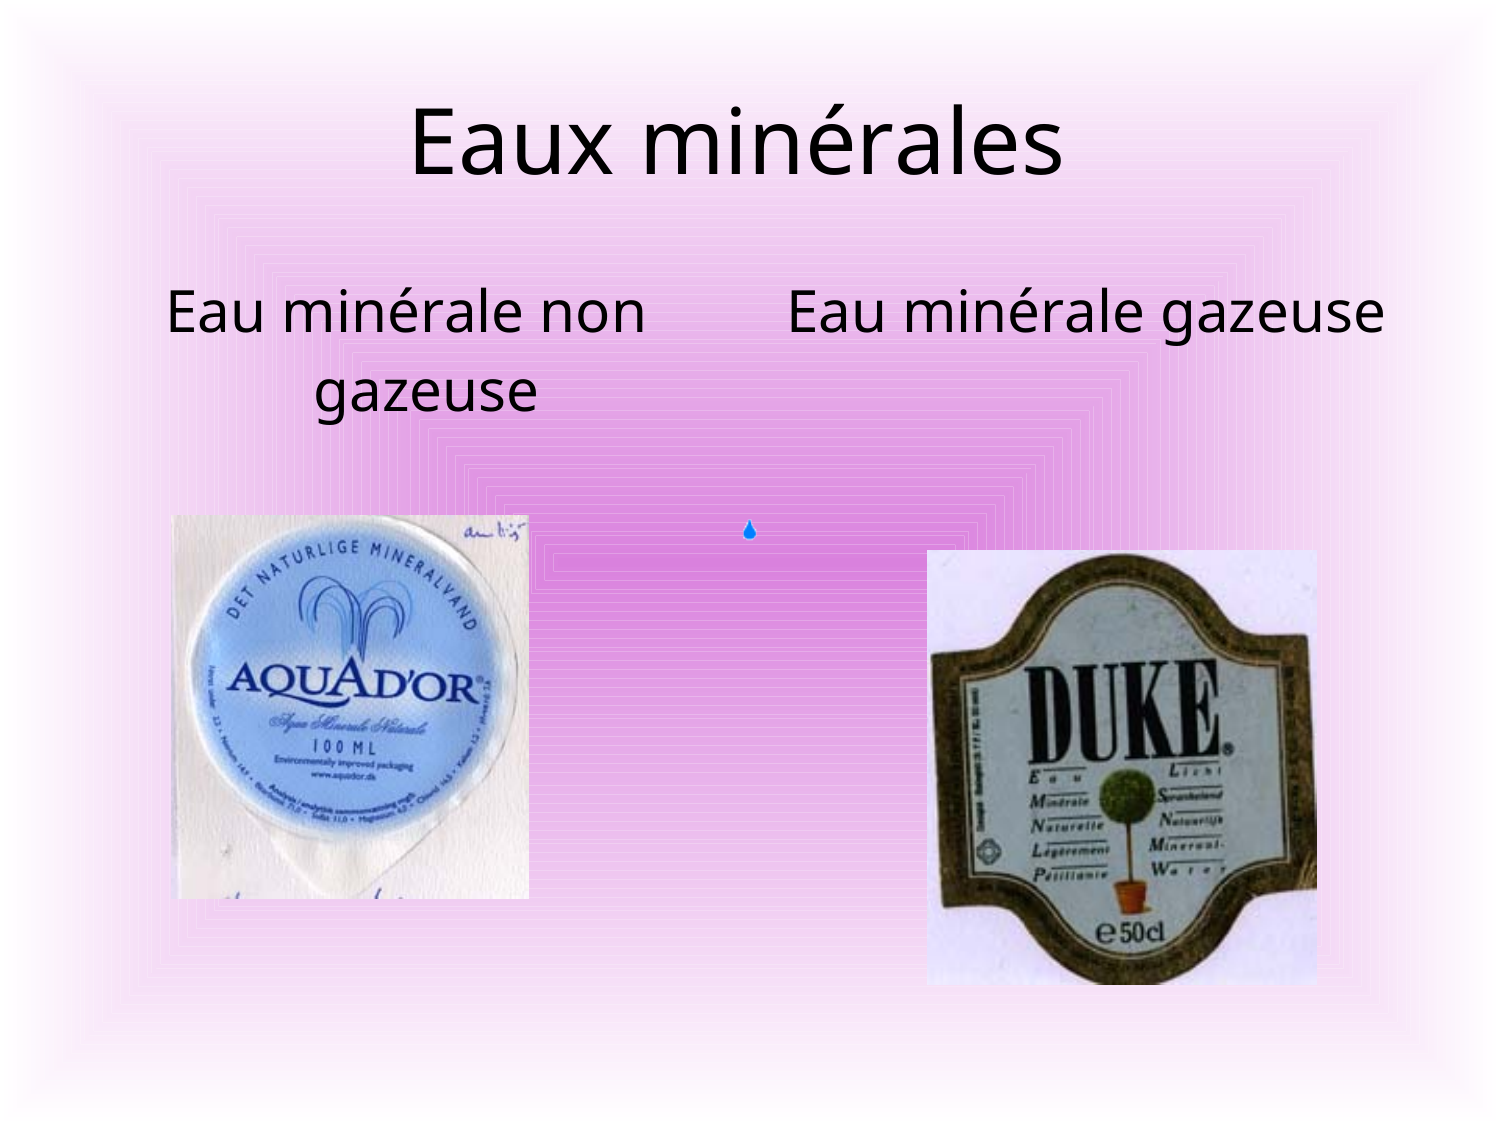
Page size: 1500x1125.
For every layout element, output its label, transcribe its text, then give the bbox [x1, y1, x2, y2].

list Eau minérale non gazeuse [75, 262, 738, 1006]
picture [710, 515, 790, 610]
text_box [927, 550, 1317, 985]
title Eaux minérales [75, 45, 1426, 233]
list Eau minérale gazeuse [762, 262, 1426, 1006]
picture [171, 515, 529, 899]
